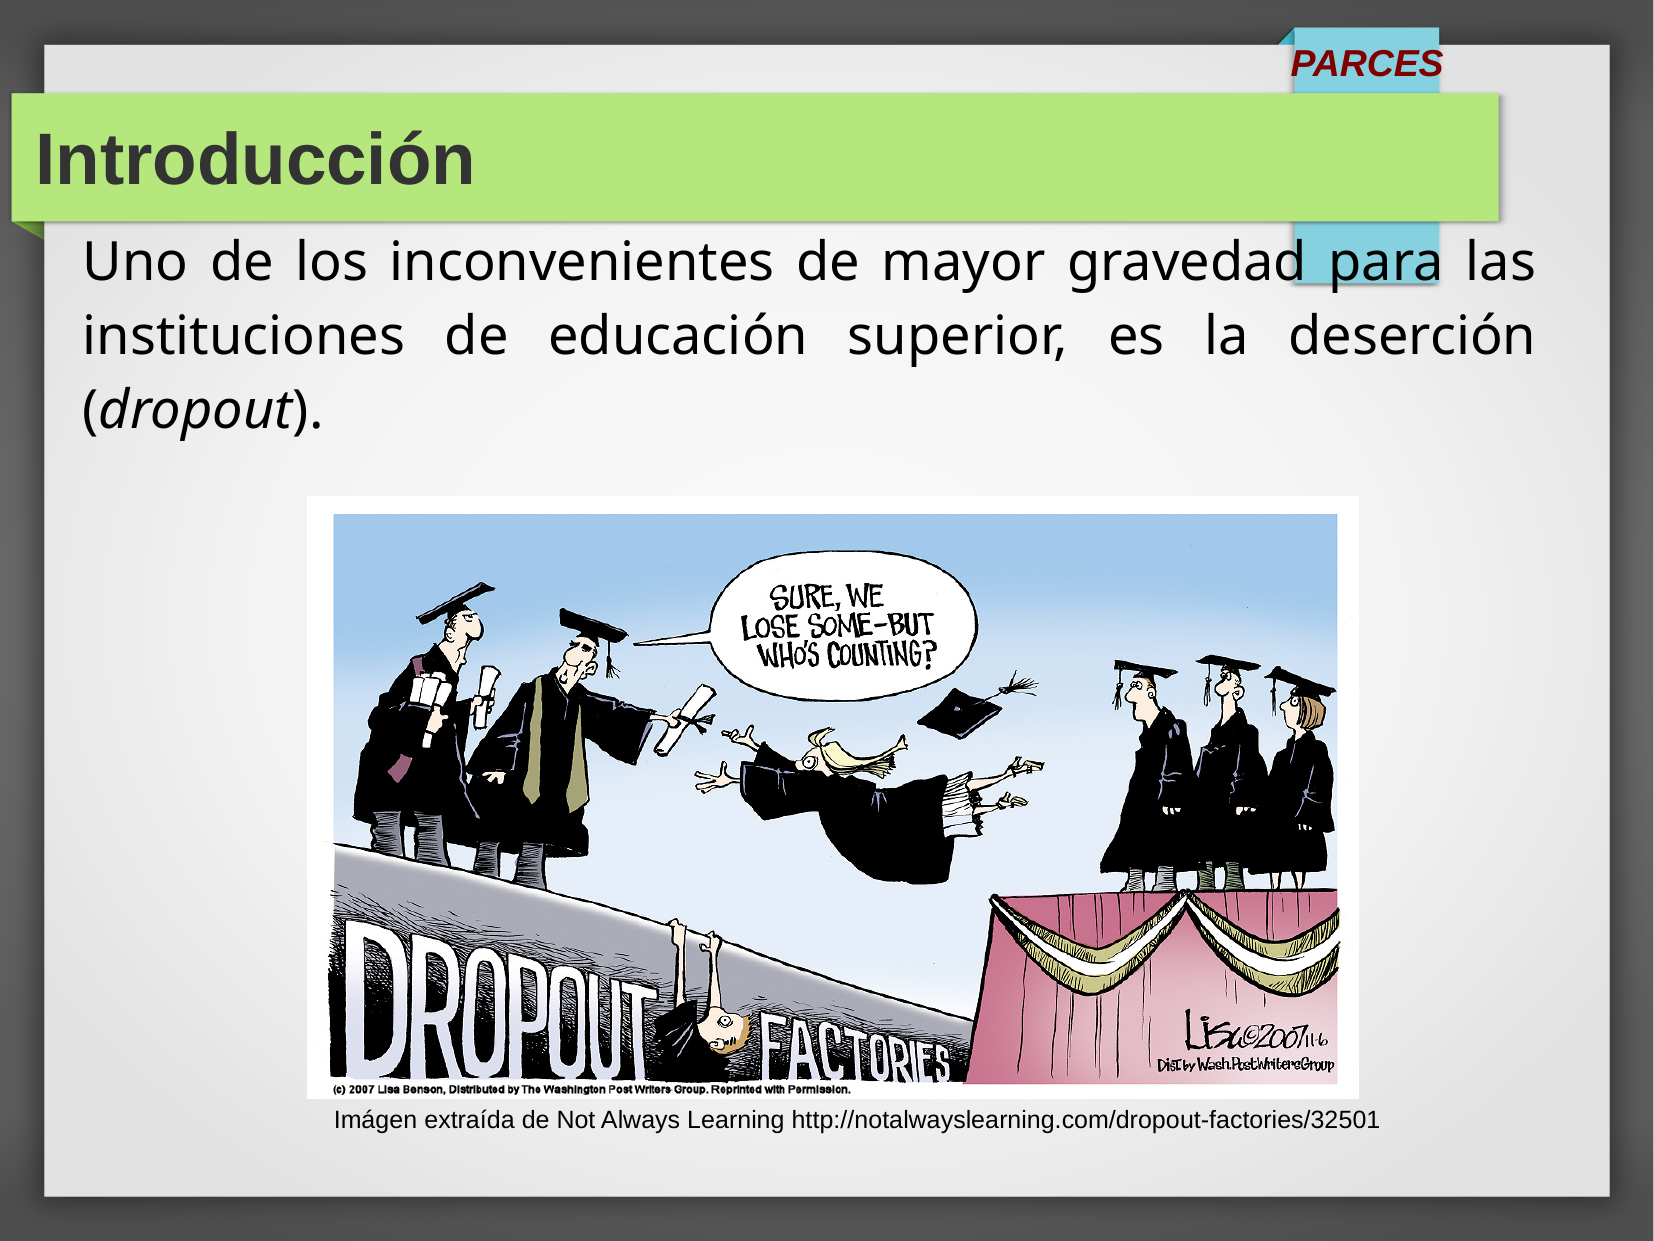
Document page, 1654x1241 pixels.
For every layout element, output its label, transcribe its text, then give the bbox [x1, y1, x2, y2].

subtitle Uno de los inconvenientes de mayor gravedad para las instituciones de educación superior, es la deserción (dropout). [82, 230, 1538, 1177]
text_box Imágen extraída de Not Always Learning http://notalwayslearning.com/dropout-factories/32501 [318, 1098, 1441, 1142]
picture [0, 0, 1654, 1241]
text_box PARCES [1275, 35, 1459, 94]
title Introducción [35, 106, 1501, 213]
